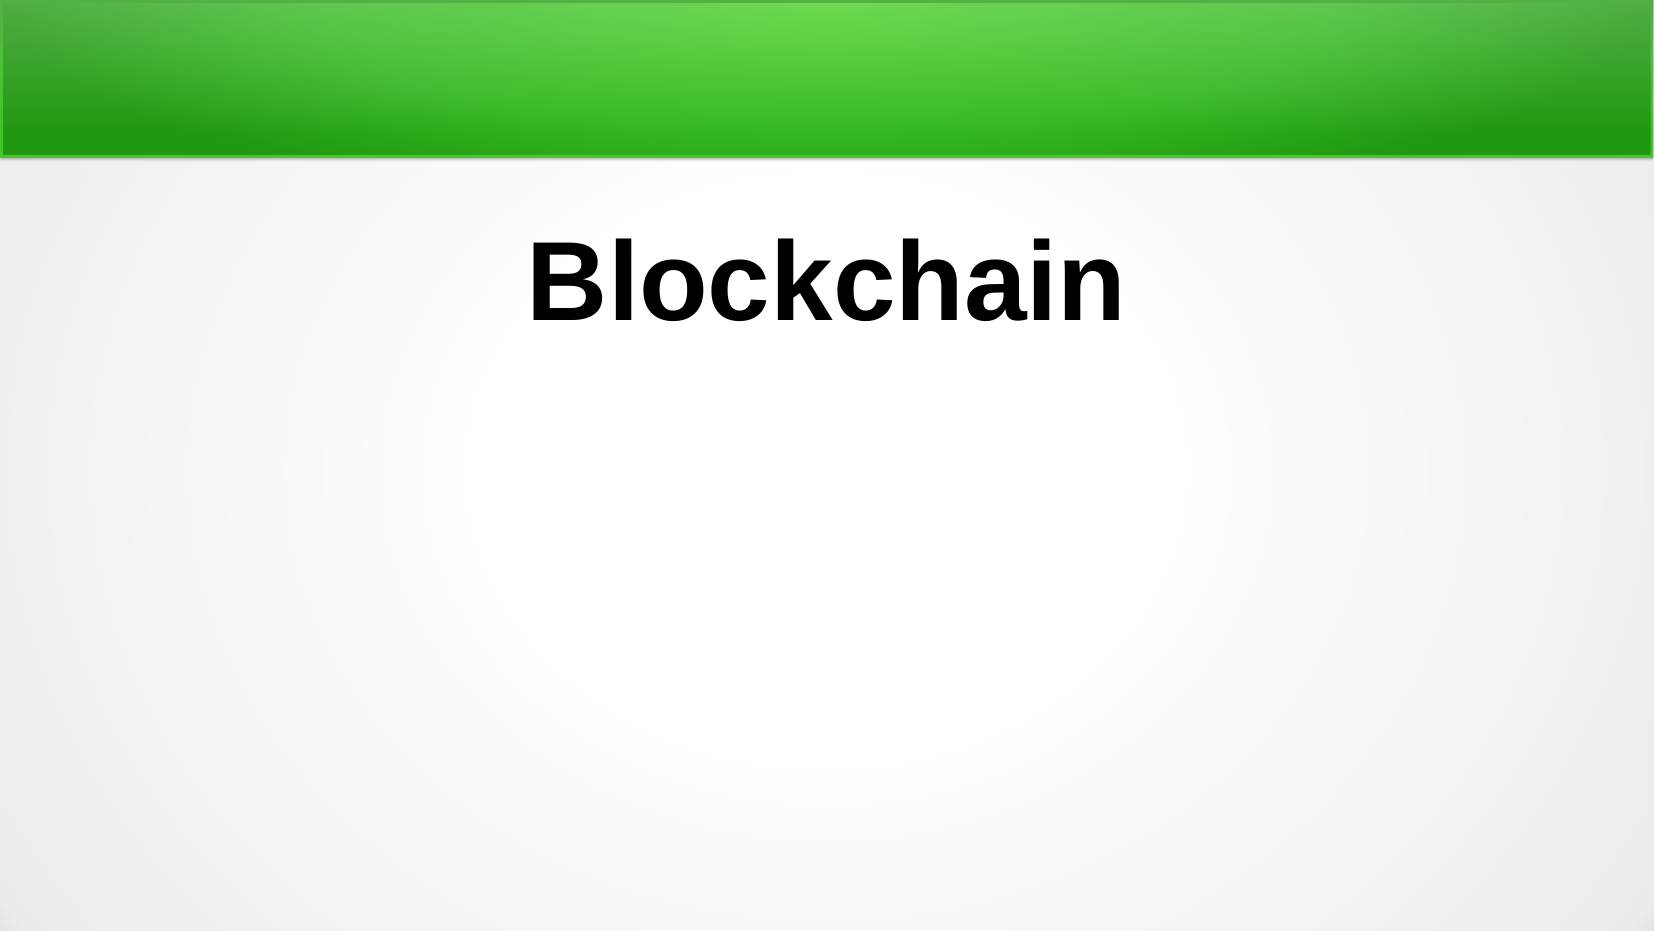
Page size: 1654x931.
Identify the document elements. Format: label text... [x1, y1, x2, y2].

subtitle Blockchain [82, 35, 1571, 529]
